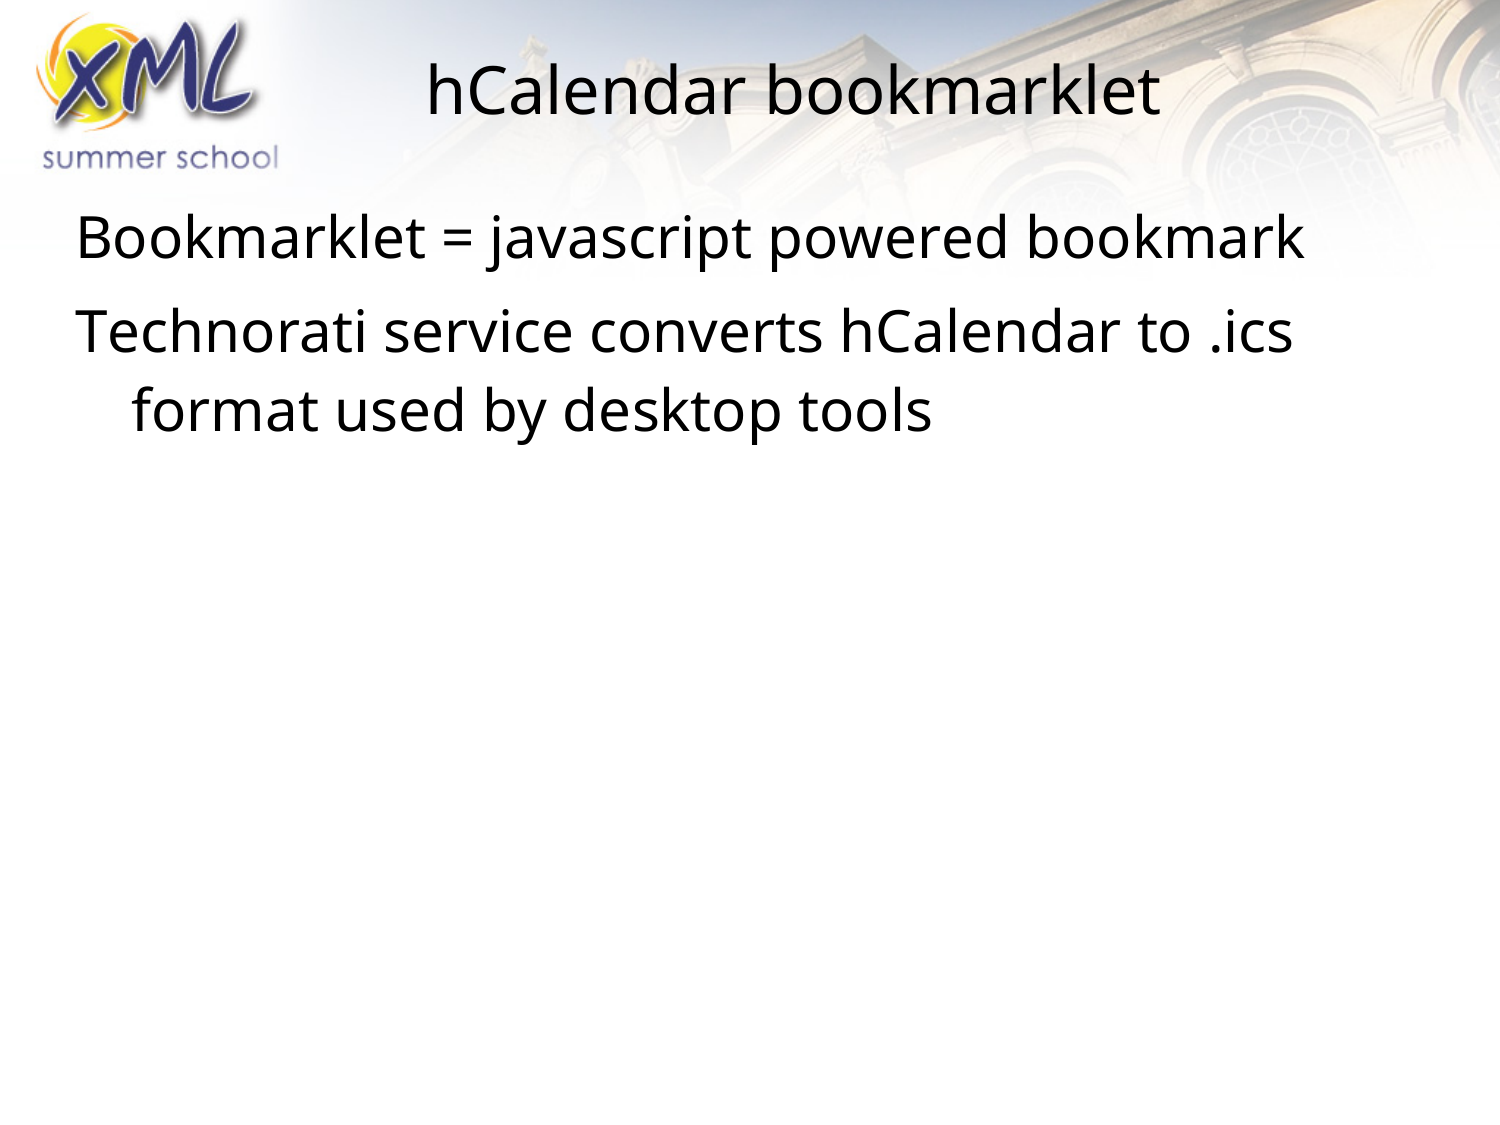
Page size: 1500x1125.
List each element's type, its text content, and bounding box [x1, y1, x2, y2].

title hCalendar bookmarklet [281, 8, 1306, 170]
list Bookmarklet = javascript powered bookmark Technorati service converts hCalendar to .ics format used by desktop tools [75, 195, 1426, 991]
picture [0, 0, 1500, 1125]
